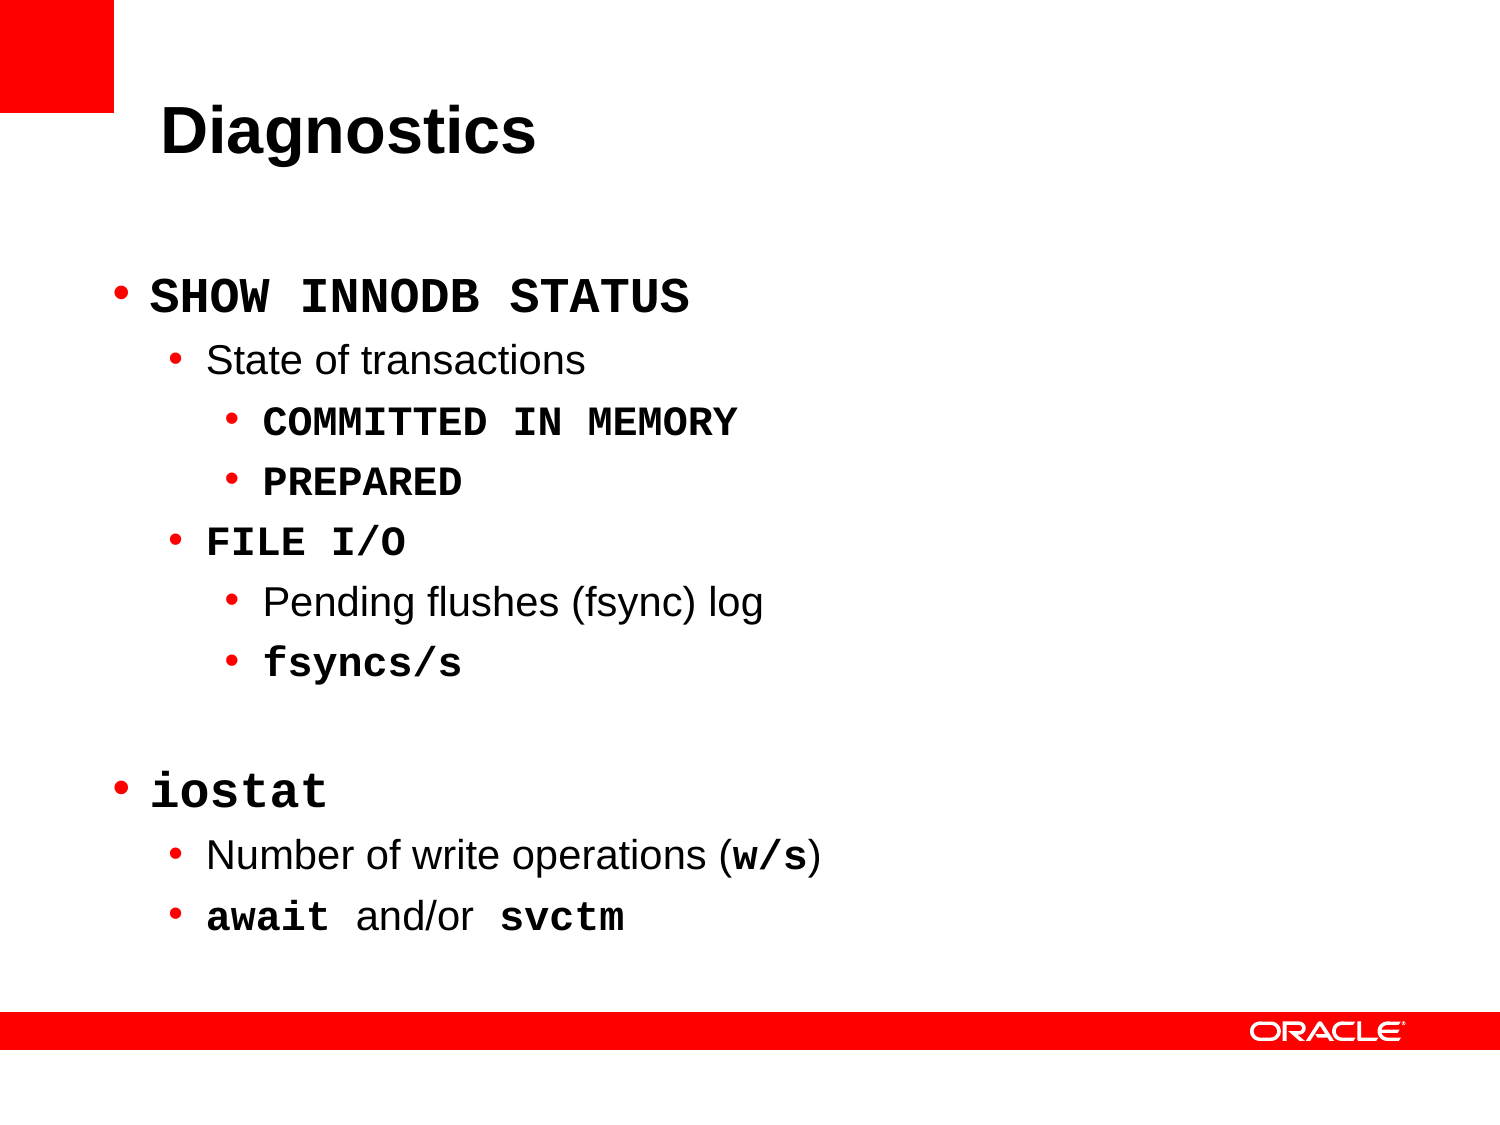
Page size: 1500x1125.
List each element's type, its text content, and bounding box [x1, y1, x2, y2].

title Diagnostics [145, 49, 1390, 205]
picture [0, 0, 114, 113]
list SHOW INNODB STATUS State of transactions COMMITTED IN MEMORY PREPARED FILE I/O Pending flushes (fsync) log fsyncs/s iostat Number of write operations (w/s) await and/or svctm [112, 262, 1349, 975]
picture [0, 1012, 1500, 1050]
